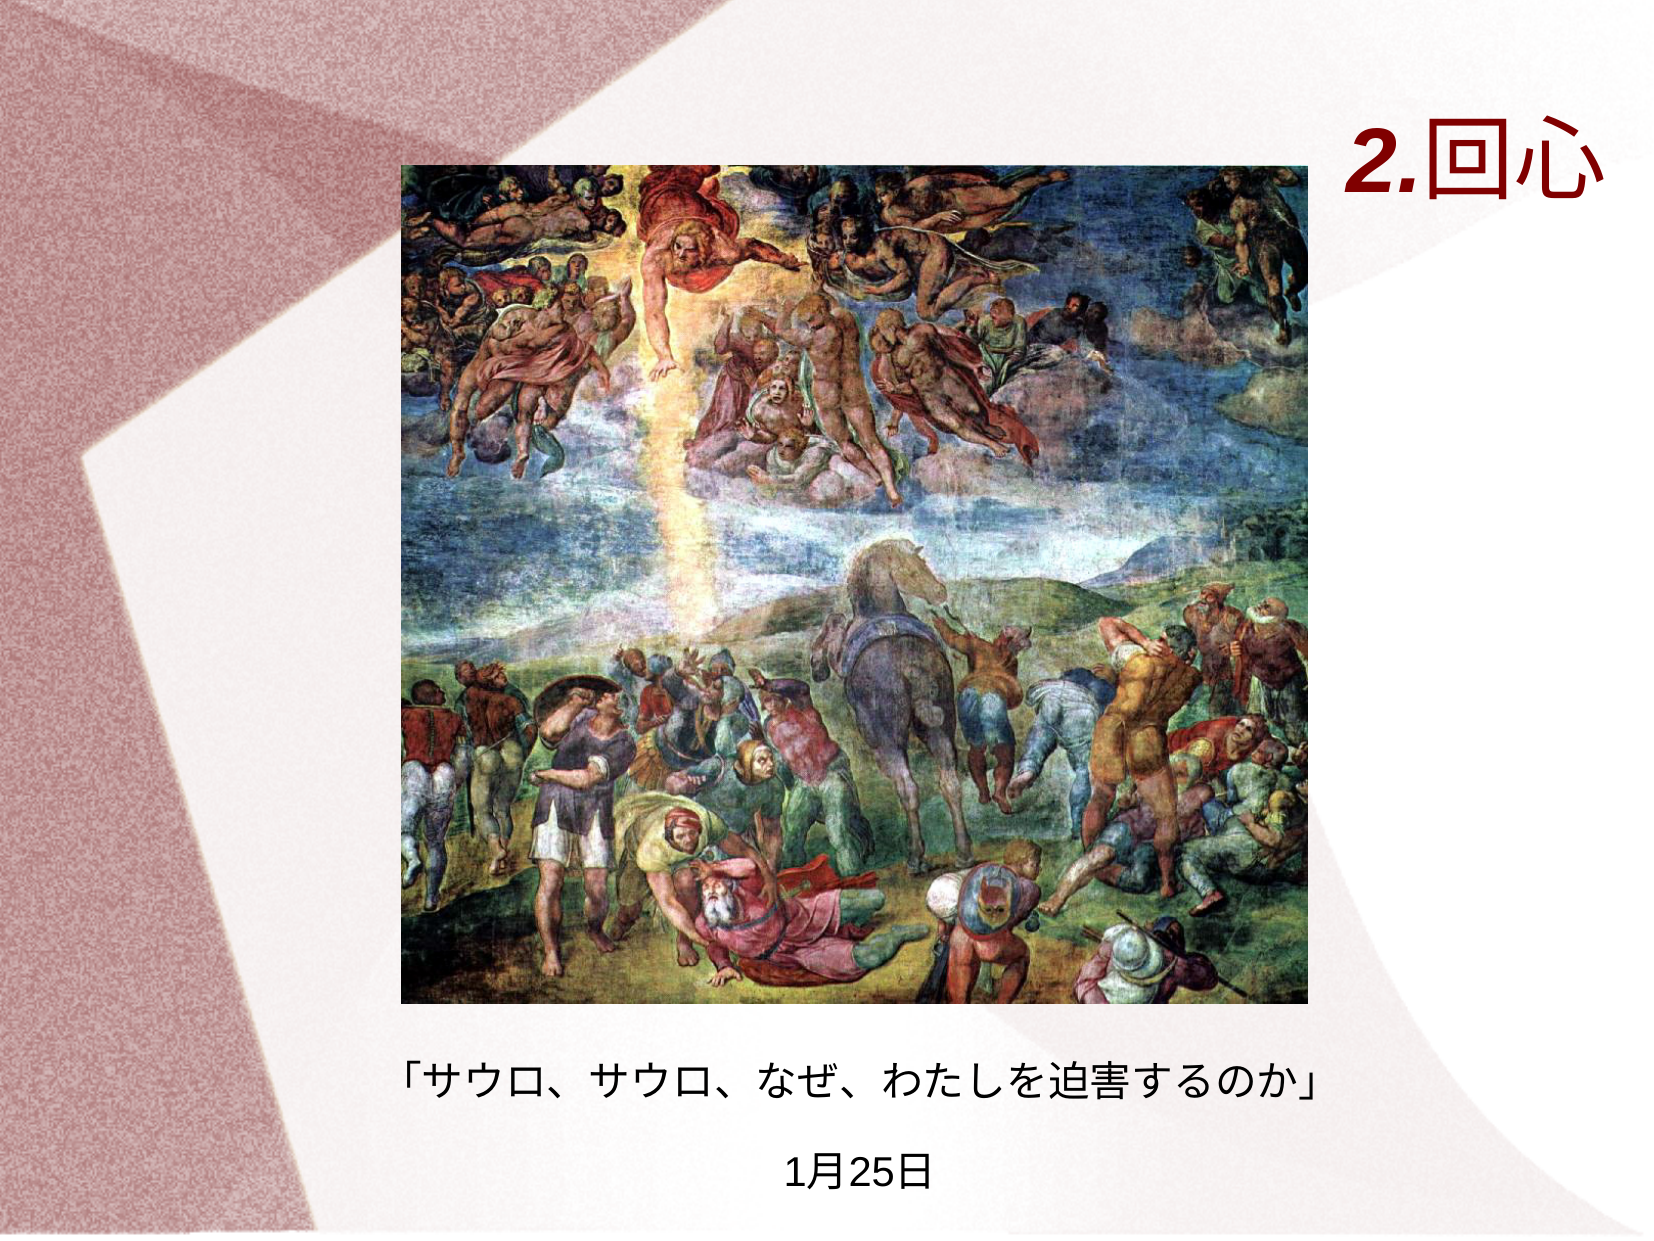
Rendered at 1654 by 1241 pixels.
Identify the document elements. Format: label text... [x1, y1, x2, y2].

list 「サウロ、サウロ、なぜ、わたしを迫害するのか」 1月25日 [259, 1047, 1461, 1205]
picture [0, 0, 1654, 1241]
title 2.回心 [596, 49, 1607, 257]
